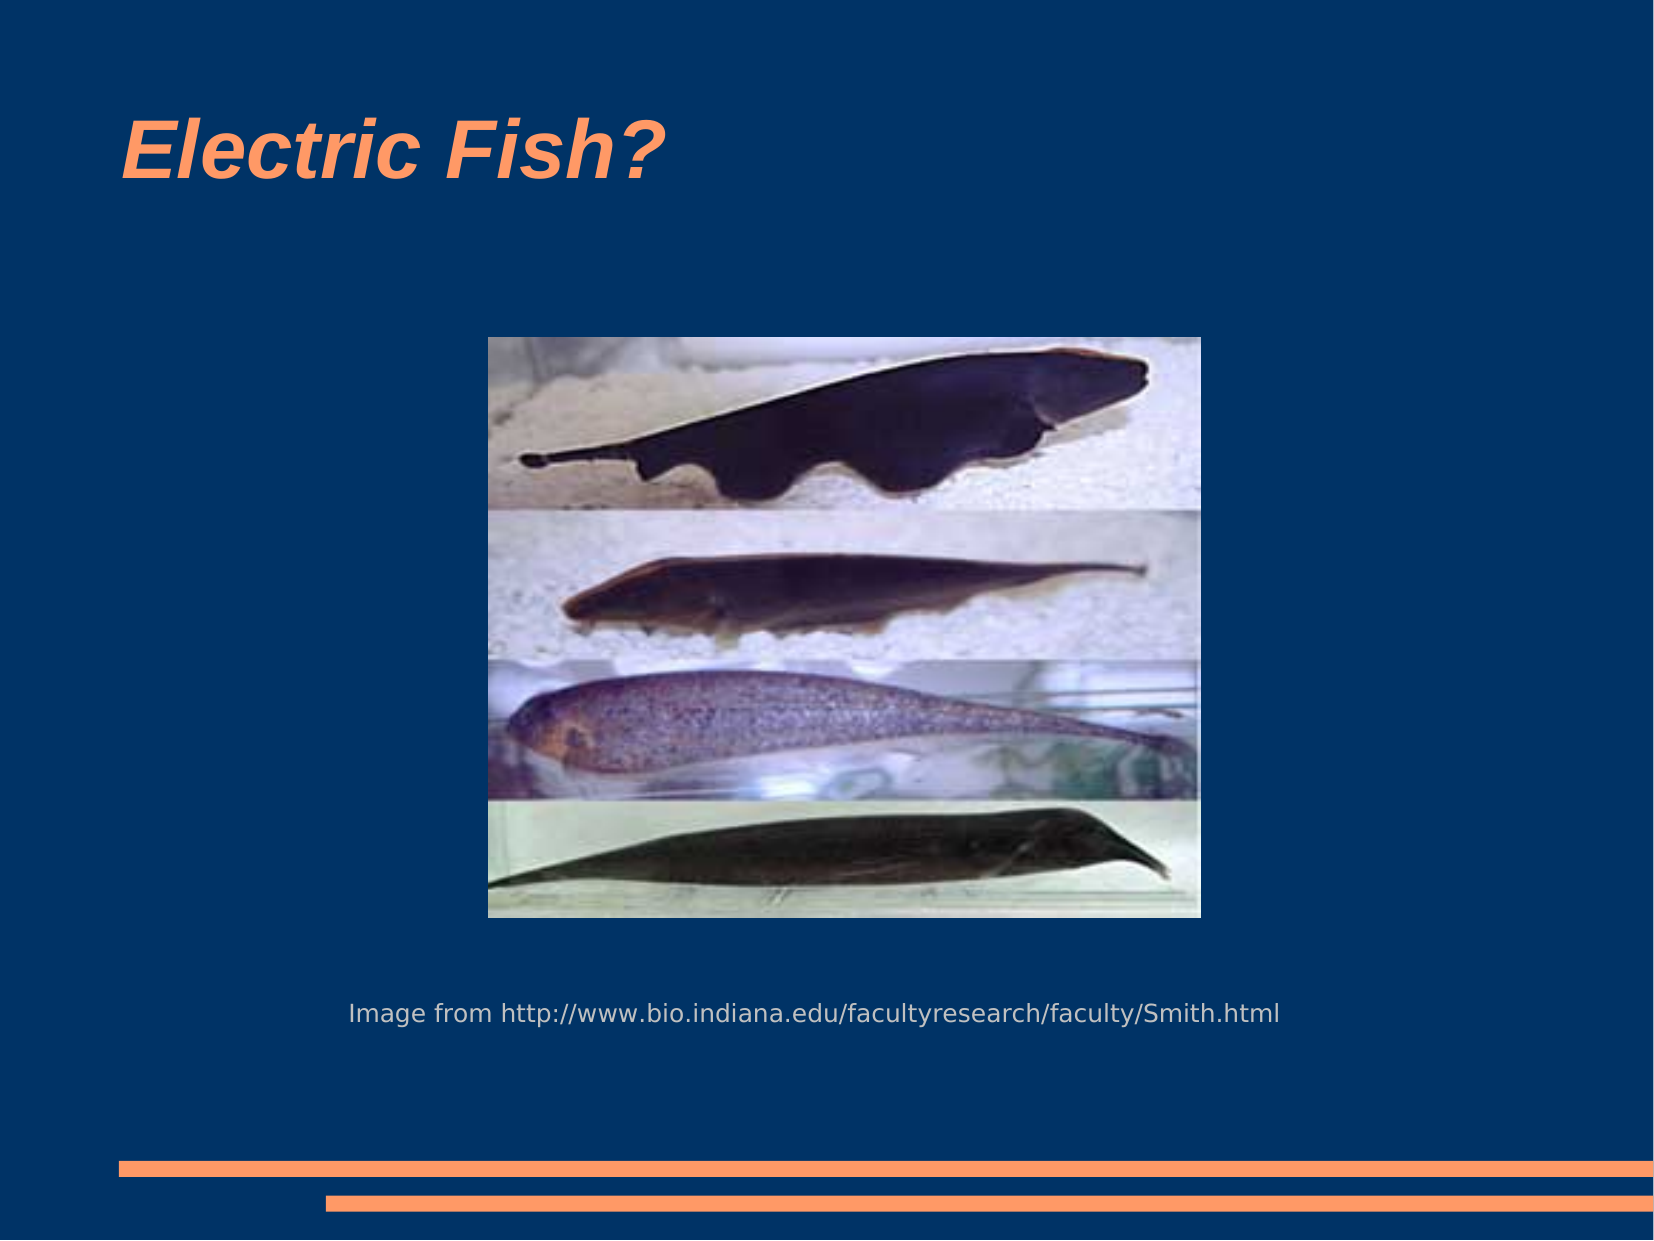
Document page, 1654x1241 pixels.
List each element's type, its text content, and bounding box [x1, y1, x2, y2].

text_box Image from http://www.bio.indiana.edu/facultyresearch/faculty/Smith.html [333, 991, 1313, 1051]
title Electric Fish? [121, 46, 1534, 254]
picture [488, 337, 1201, 919]
